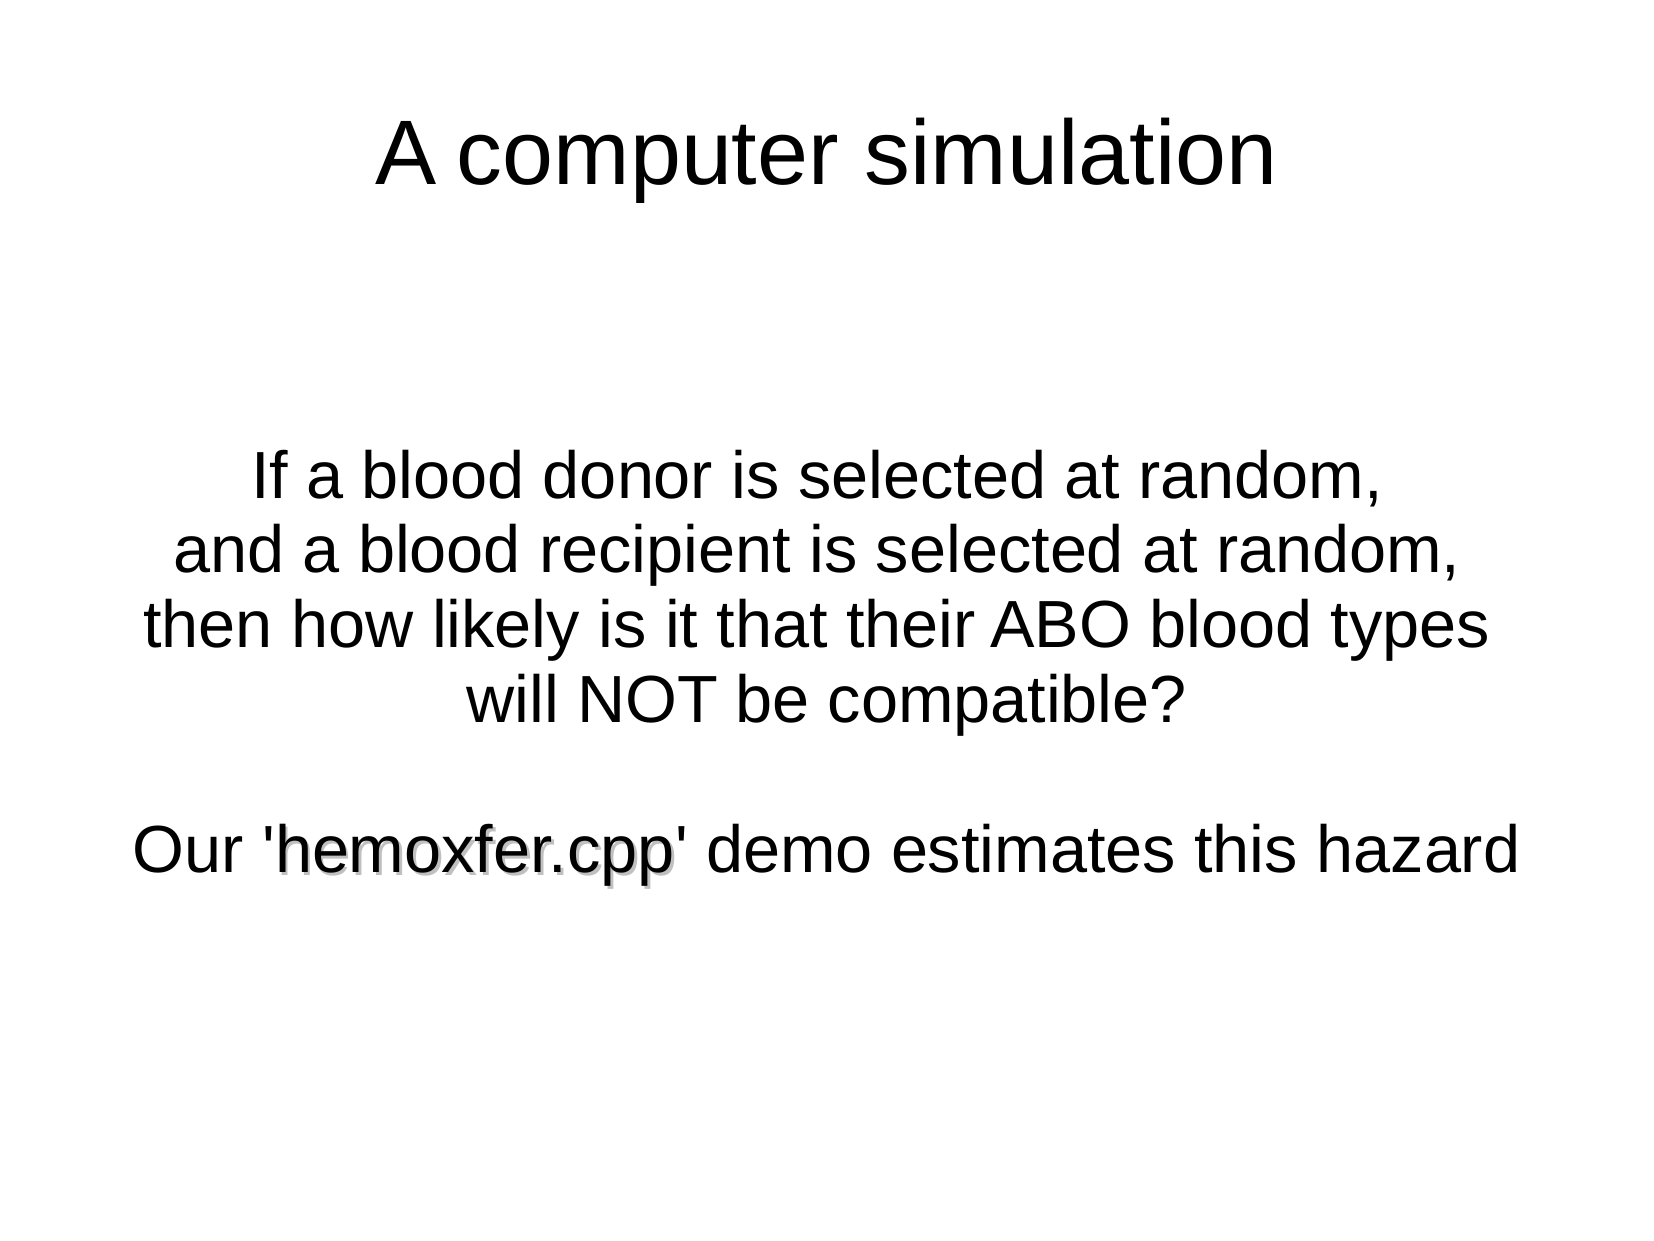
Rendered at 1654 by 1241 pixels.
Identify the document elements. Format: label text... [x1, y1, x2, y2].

subtitle If a blood donor is selected at random, and a blood recipient is selected at random, then how likely is it that their ABO blood types will NOT be compatible? Our 'hemoxfer.cpp' demo estimates this hazard [82, 297, 1571, 1102]
title A computer simulation [82, 49, 1571, 257]
